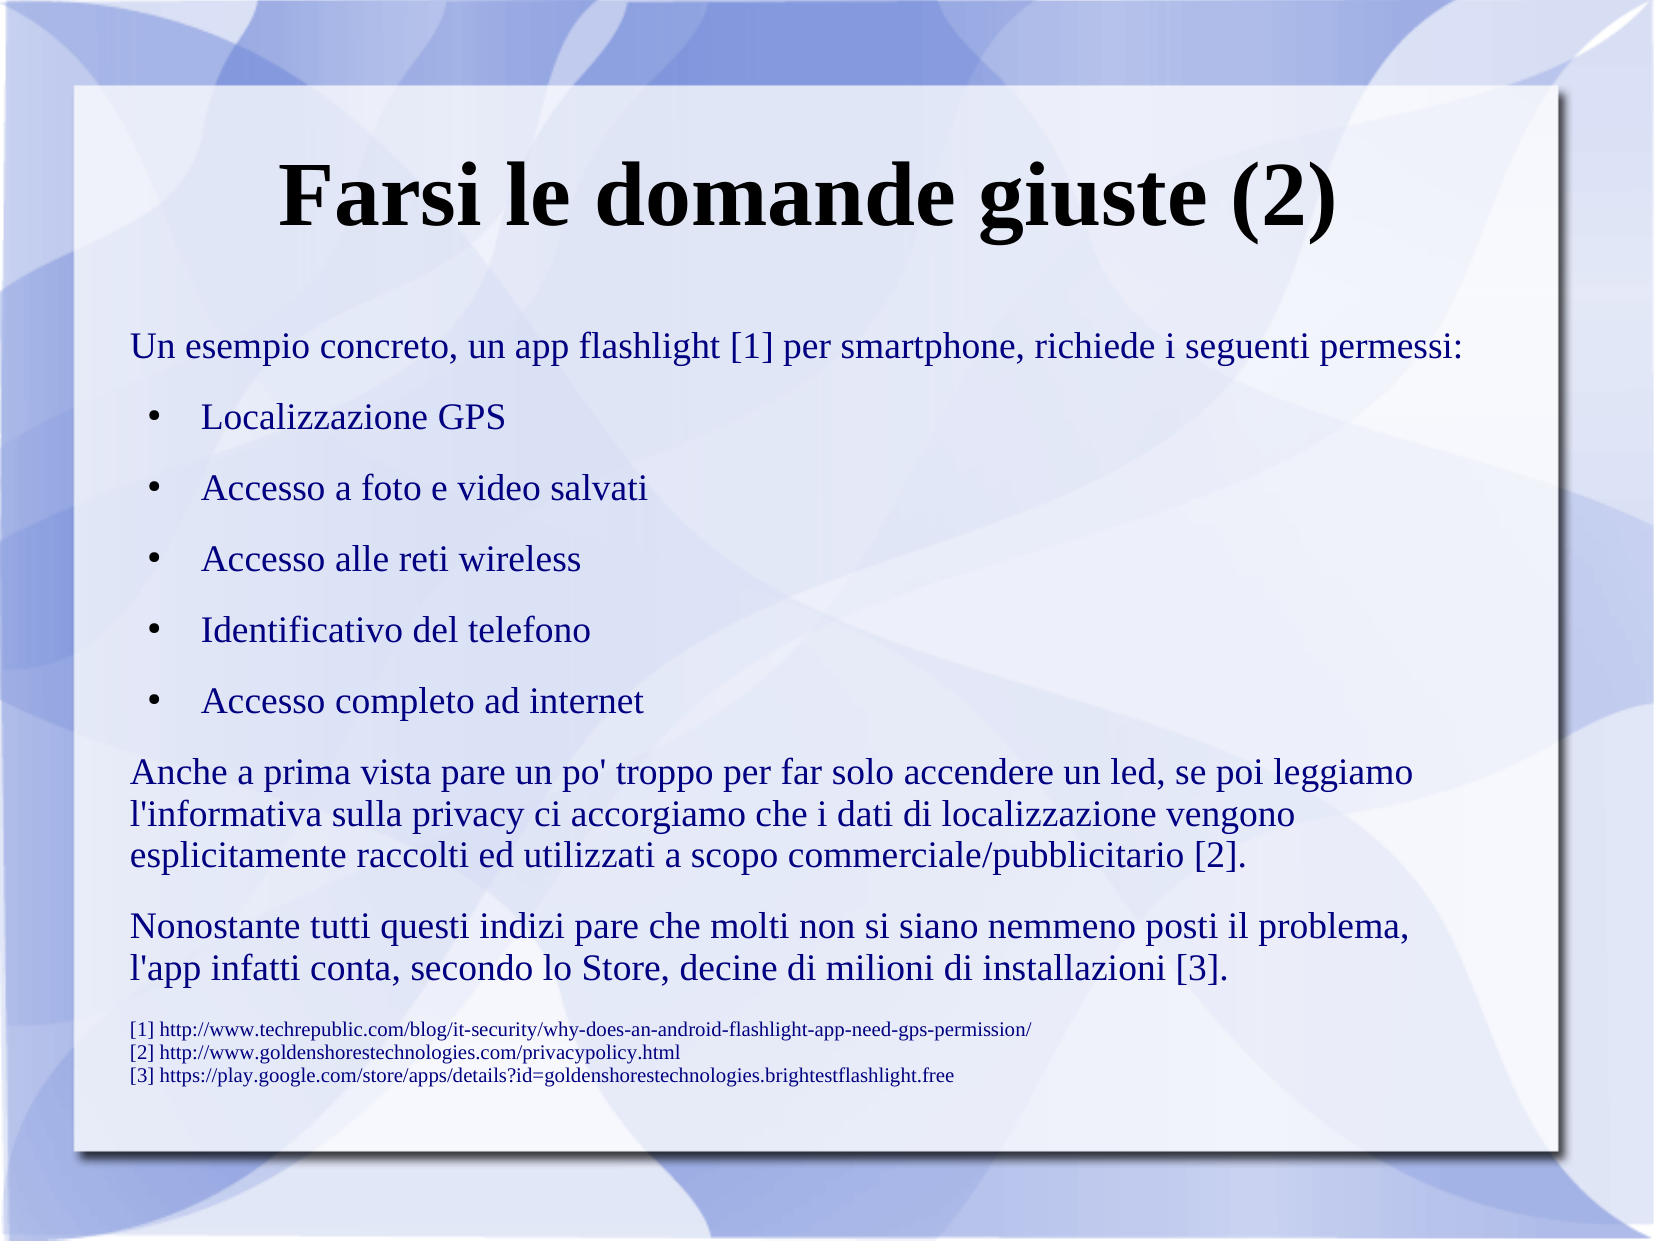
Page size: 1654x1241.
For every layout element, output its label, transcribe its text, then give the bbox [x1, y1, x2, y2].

title Farsi le domande giuste (2) [82, 90, 1536, 298]
picture [0, 0, 1654, 1241]
list Un esempio concreto, un app flashlight [1] per smartphone, richiede i seguenti permessi: Localizzazione GPS Accesso a foto e video salvati Accesso alle reti wireless Identificativo del telefono Accesso completo ad internet Anche a prima vista pare un po' troppo per far solo accendere un led, se poi leggiamo l'informativa sulla privacy ci accorgiamo che i dati di localizzazione vengono esplicitamente raccolti ed utilizzati a scopo commerciale/pubblicitario [2]. Nonostante tutti questi indizi pare che molti non si siano nemmeno posti il problema, l'app infatti conta, secondo lo Store, decine di milioni di installazioni [3]. [1] http://www.techrepublic.com/blog/it-security/why-does-an-android-flashlight-app-need-gps-permission/ [2] http://www.goldenshorestechnologies.com/privacypolicy.html [3] https://play.google.com/store/apps/details?id=goldenshorestechnologies.brightestflashlight.free [129, 324, 1489, 1113]
